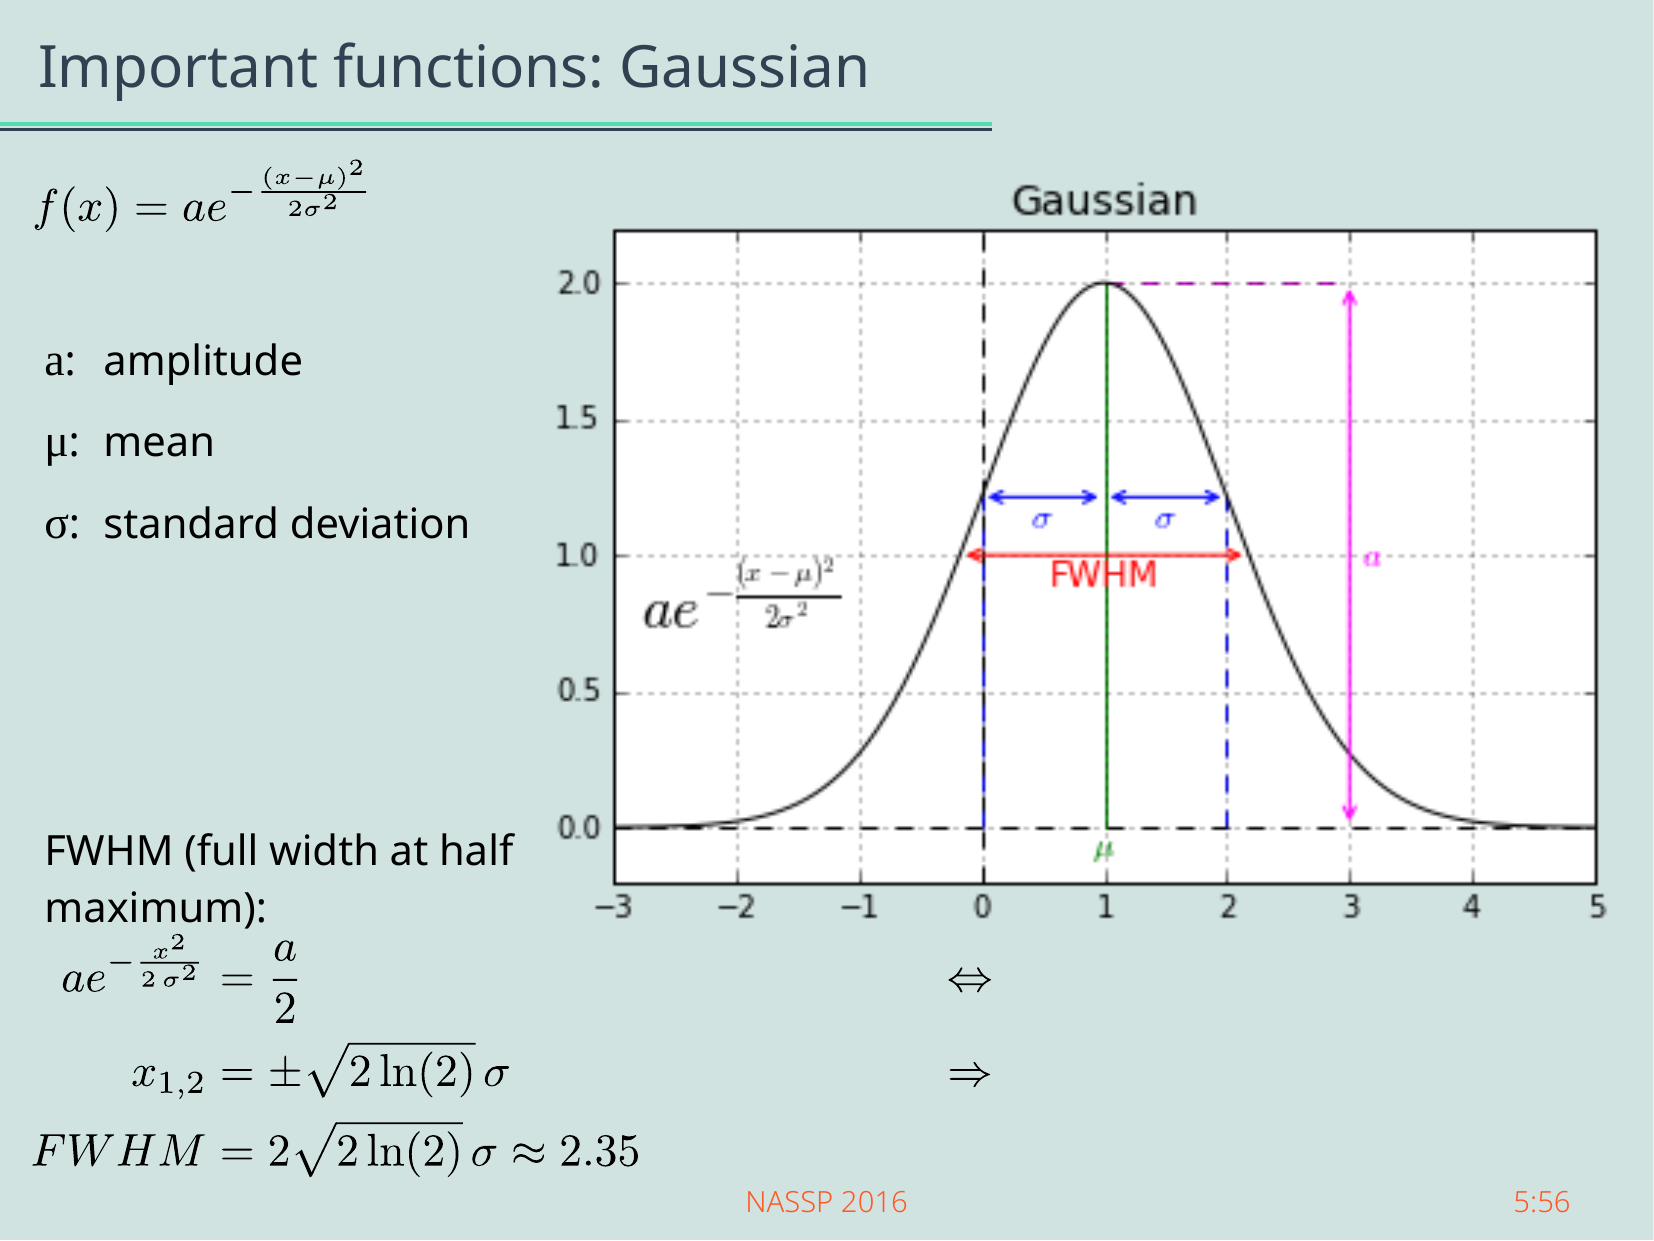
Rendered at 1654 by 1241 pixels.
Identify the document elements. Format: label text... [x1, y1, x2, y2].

text_box a: amplitude μ: mean σ: standard deviation FWHM (full width at half maximum): [29, 159, 1636, 1182]
text_box Important functions: Gaussian [23, 17, 1063, 103]
text_box [30, 933, 993, 1178]
text_box [32, 159, 367, 233]
picture [535, 163, 1625, 945]
